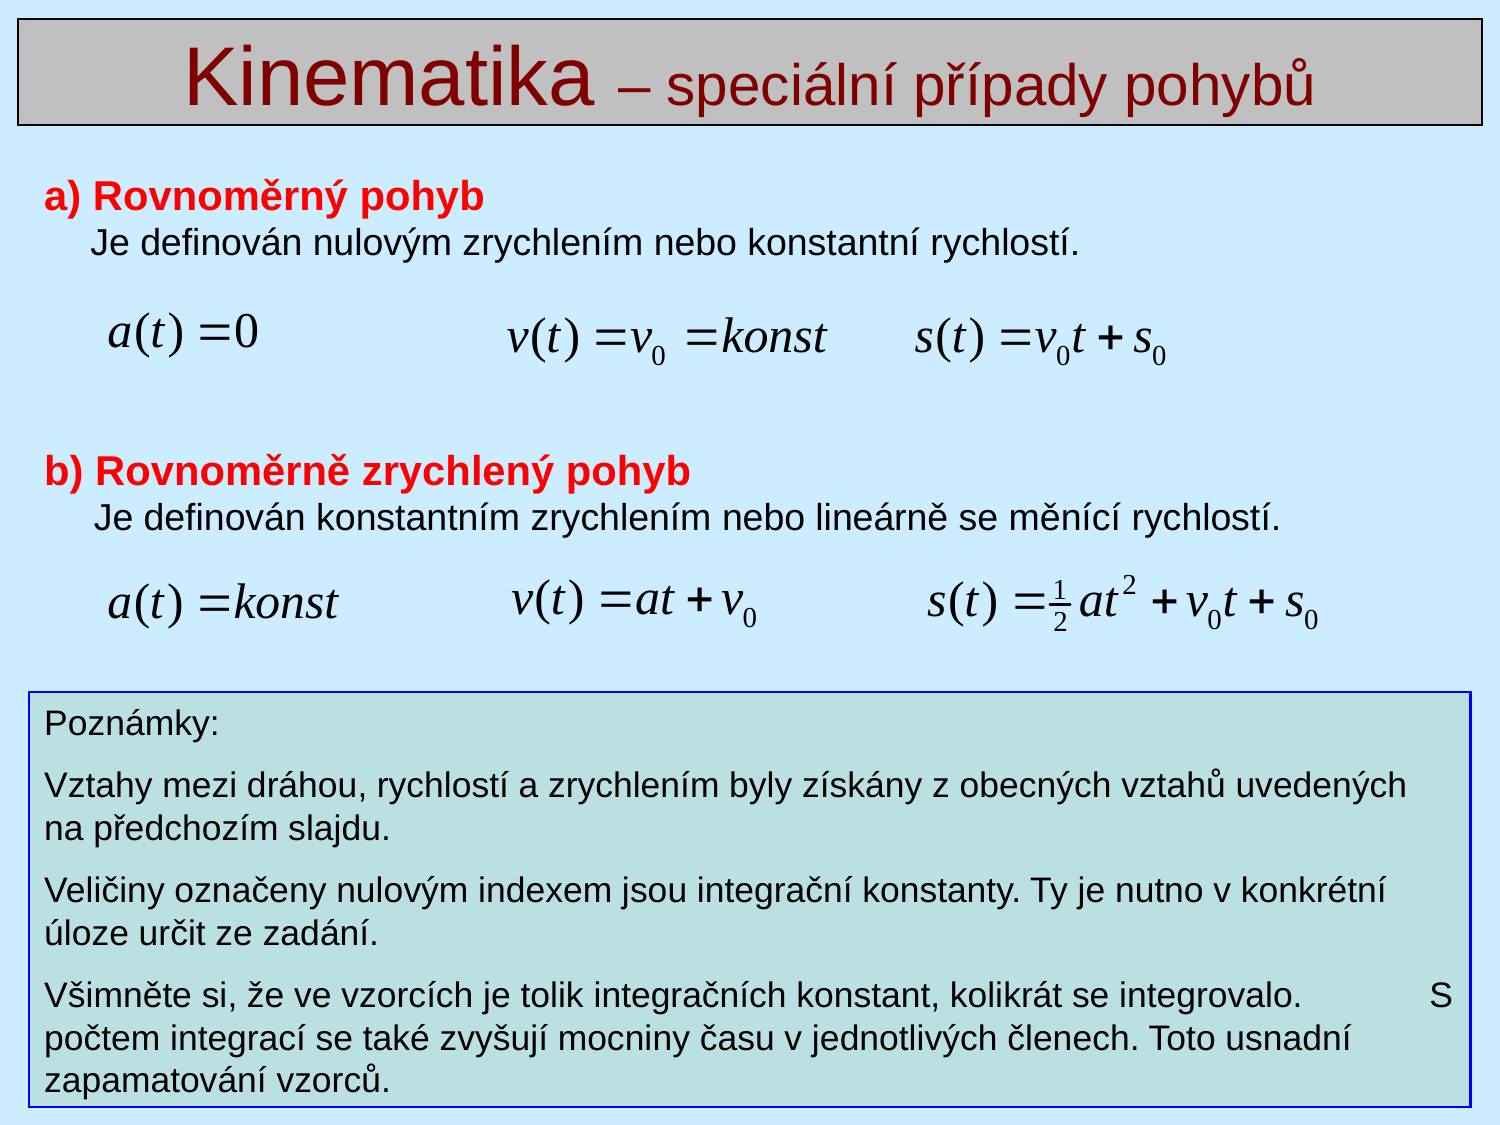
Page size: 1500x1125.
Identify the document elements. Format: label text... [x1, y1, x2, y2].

text_box Poznámky: Vztahy mezi dráhou, rychlostí a zrychlením byly získány z obecných vztahů uvedených na předchozím slajdu. Veličiny označeny nulovým indexem jsou integrační konstanty. Ty je nutno v konkrétní úloze určit ze zadání. Všimněte si, že ve vzorcích je tolik integračních konstant, kolikrát se integrovalo. S počtem integrací se také zvyšují mocniny času v jednotlivých členech. Toto usnadní zapamatování vzorců. [29, 692, 1471, 1108]
picture [99, 302, 267, 369]
picture [906, 302, 1176, 378]
picture [918, 562, 1328, 642]
text_box Kinematika – speciální případy pohybů [17, 18, 1483, 126]
picture [500, 302, 838, 378]
picture [504, 564, 767, 640]
picture [99, 572, 348, 640]
text_box a) Rovnoměrný pohyb Je definován nulovým zrychlením nebo konstantní rychlostí. b) Rovnoměrně zrychlený pohyb Je definován konstantním zrychlením nebo lineárně se měnící rychlostí. [29, 160, 1483, 546]
